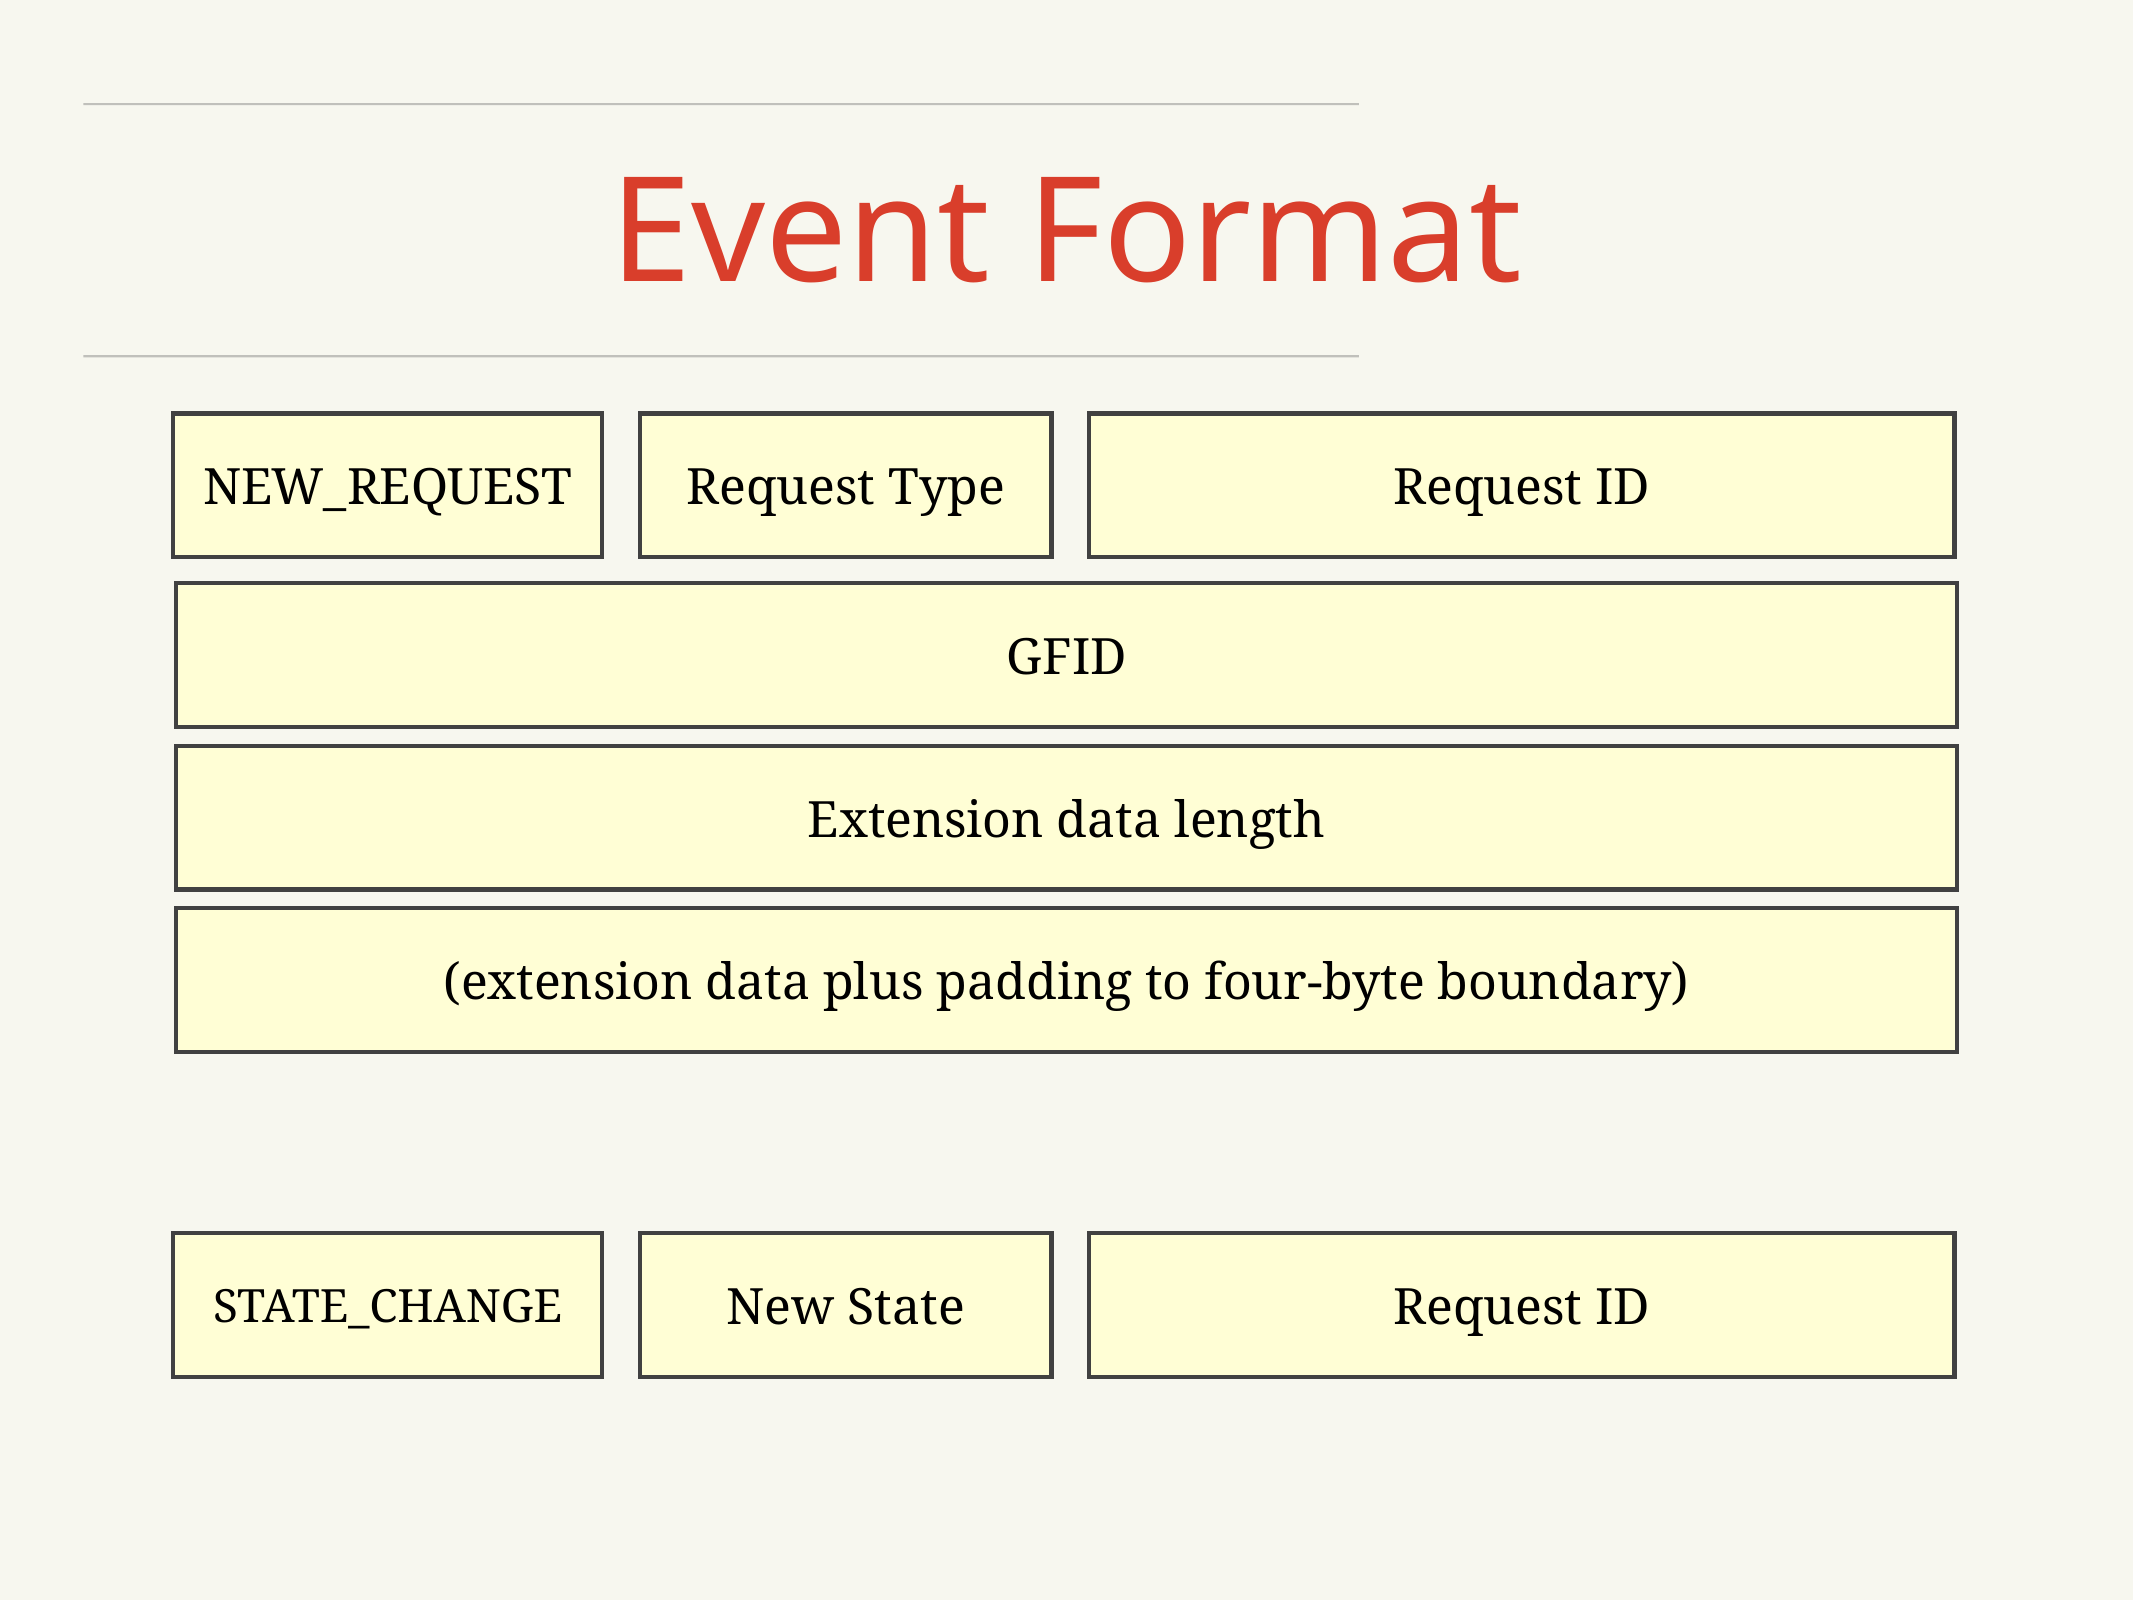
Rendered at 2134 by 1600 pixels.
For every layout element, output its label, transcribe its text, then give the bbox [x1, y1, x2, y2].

text_box Request Type [640, 413, 1052, 558]
text_box Request ID [1089, 1233, 1955, 1377]
text_box GFID [175, 583, 1958, 728]
text_box Extension data length [175, 745, 1958, 890]
text_box New State [640, 1233, 1052, 1377]
text_box NEW_REQUEST [173, 413, 603, 558]
text_box STATE_CHANGE [173, 1233, 603, 1377]
title Event Format [83, 131, 2050, 332]
text_box Request ID [1089, 413, 1955, 558]
text_box (extension data plus padding to four-byte boundary) [175, 908, 1958, 1052]
